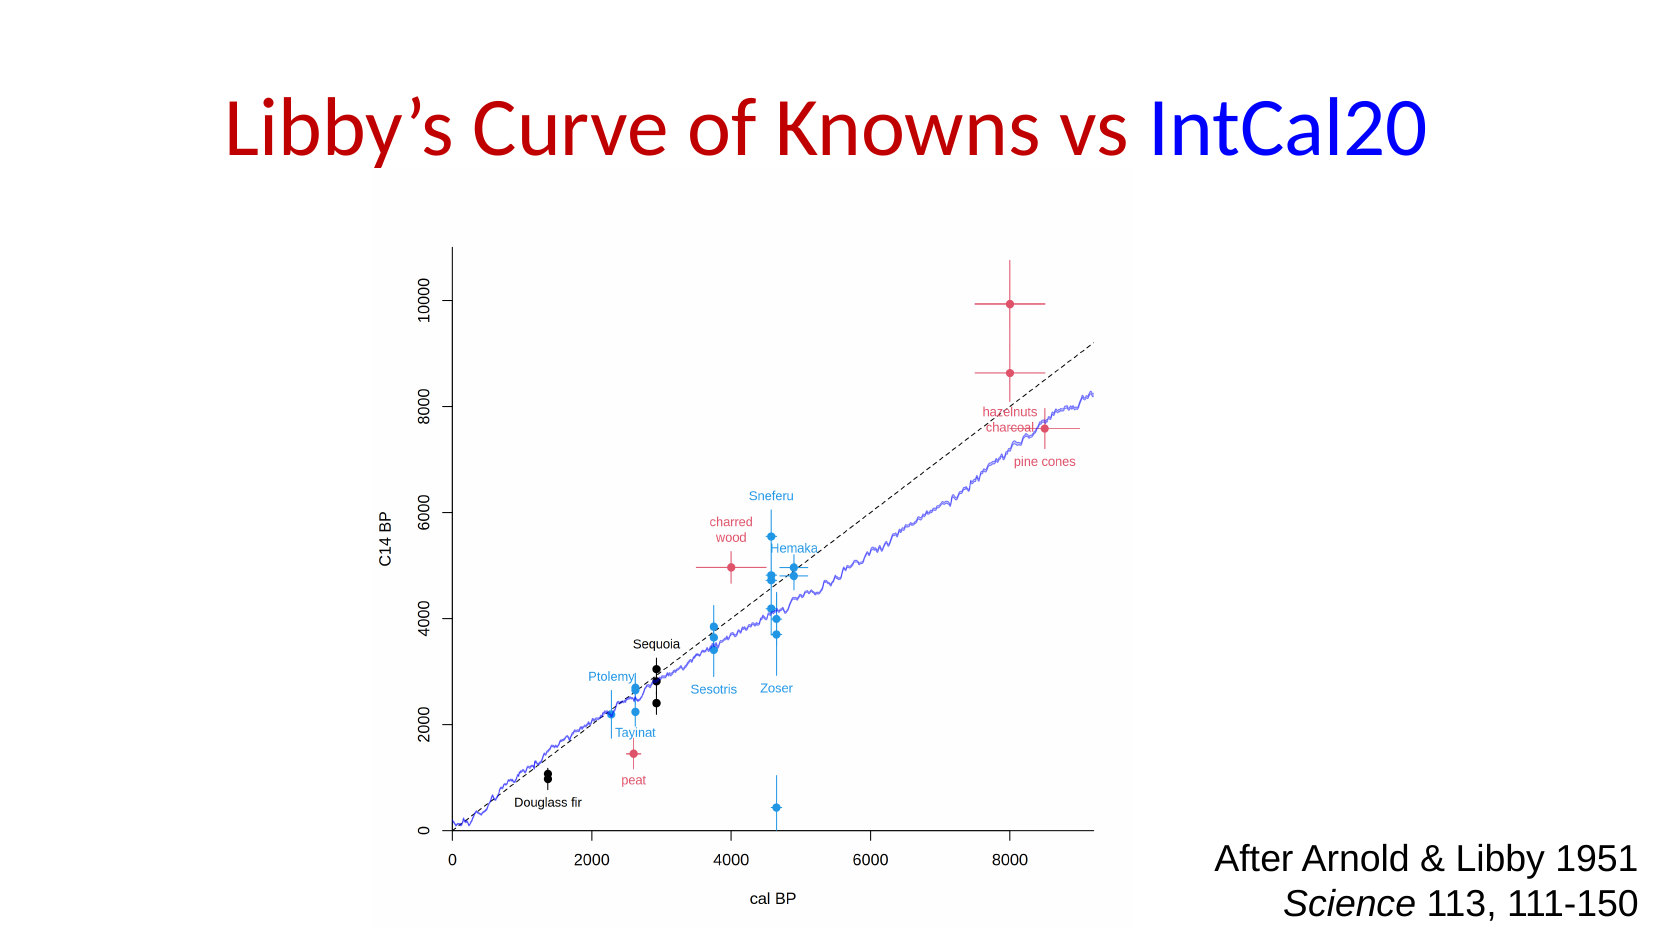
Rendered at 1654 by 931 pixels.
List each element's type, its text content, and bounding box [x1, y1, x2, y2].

picture [373, 168, 1134, 929]
text_box Libby’s Curve of Knowns vs IntCal20 [123, 45, 1530, 200]
text_box After Arnold & Libby 1951 Science 113, 111-150 [1092, 826, 1654, 926]
